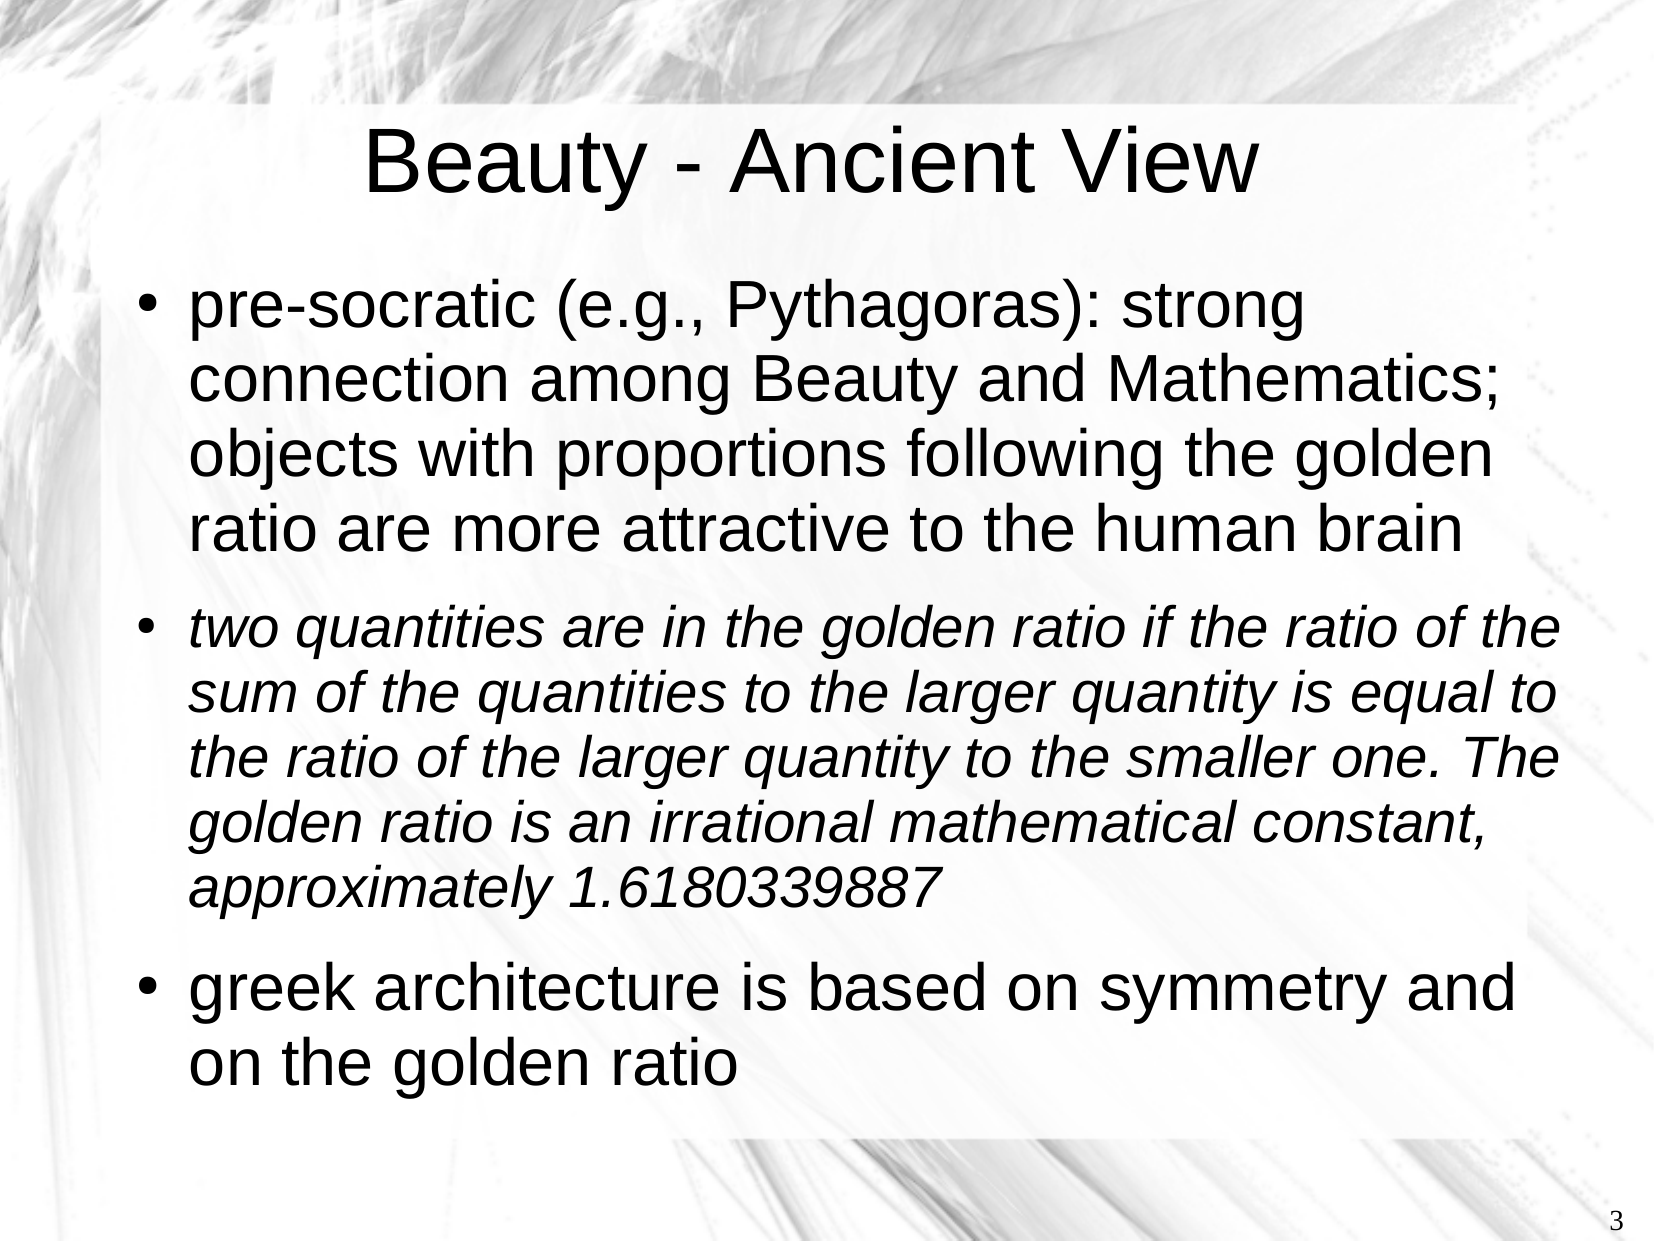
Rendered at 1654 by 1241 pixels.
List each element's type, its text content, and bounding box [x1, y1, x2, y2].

picture [0, 0, 1654, 1241]
title Beauty - Ancient View [118, 84, 1506, 238]
list pre-socratic (e.g., Pythagoras): strong connection among Beauty and Mathematics; objects with proportions following the golden ratio are more attractive to the human brain two quantities are in the golden ratio if the ratio of the sum of the quantities to the larger quantity is equal to the ratio of the larger quantity to the smaller one. The golden ratio is an irrational mathematical constant, approximately 1.6180339887 greek architecture is based on symmetry and on the golden ratio [118, 266, 1571, 1098]
